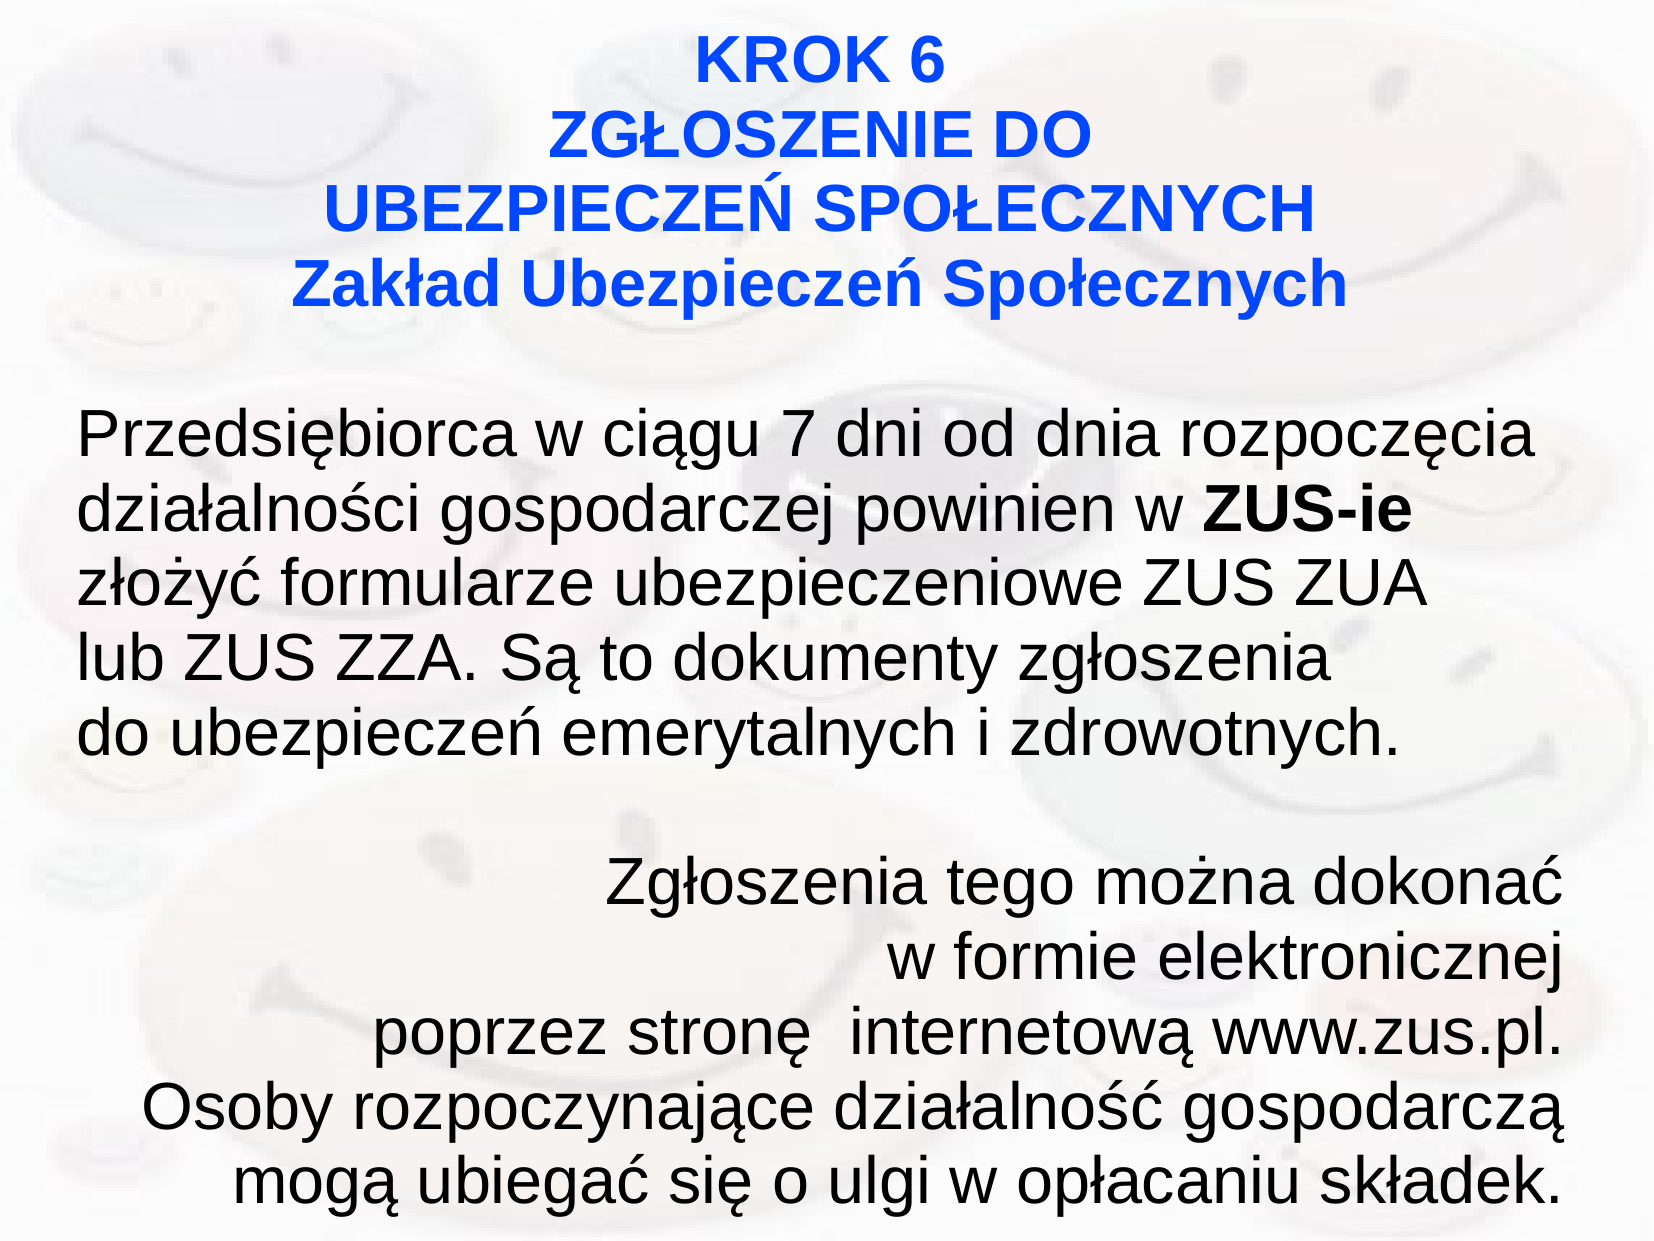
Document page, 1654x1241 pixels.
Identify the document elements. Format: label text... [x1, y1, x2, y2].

picture [0, 0, 1654, 1241]
subtitle KROK 6 ZGŁOSZENIE DO UBEZPIECZEŃ SPOŁECZNYCH Zakład Ubezpieczeń Społecznych Przedsiębiorca w ciągu 7 dni od dnia rozpoczęcia działalności gospodarczej powinien w ZUS-ie złożyć formularze ubezpieczeniowe ZUS ZUA lub ZUS ZZA. Są to dokumenty zgłoszenia do ubezpieczeń emerytalnych i zdrowotnych. Zgłoszenia tego można dokonać w formie elektronicznej poprzez stronę internetową www.zus.pl. Osoby rozpoczynające działalność gospodarczą mogą ubiegać się o ulgi w opłacaniu składek. [76, 21, 1565, 1219]
